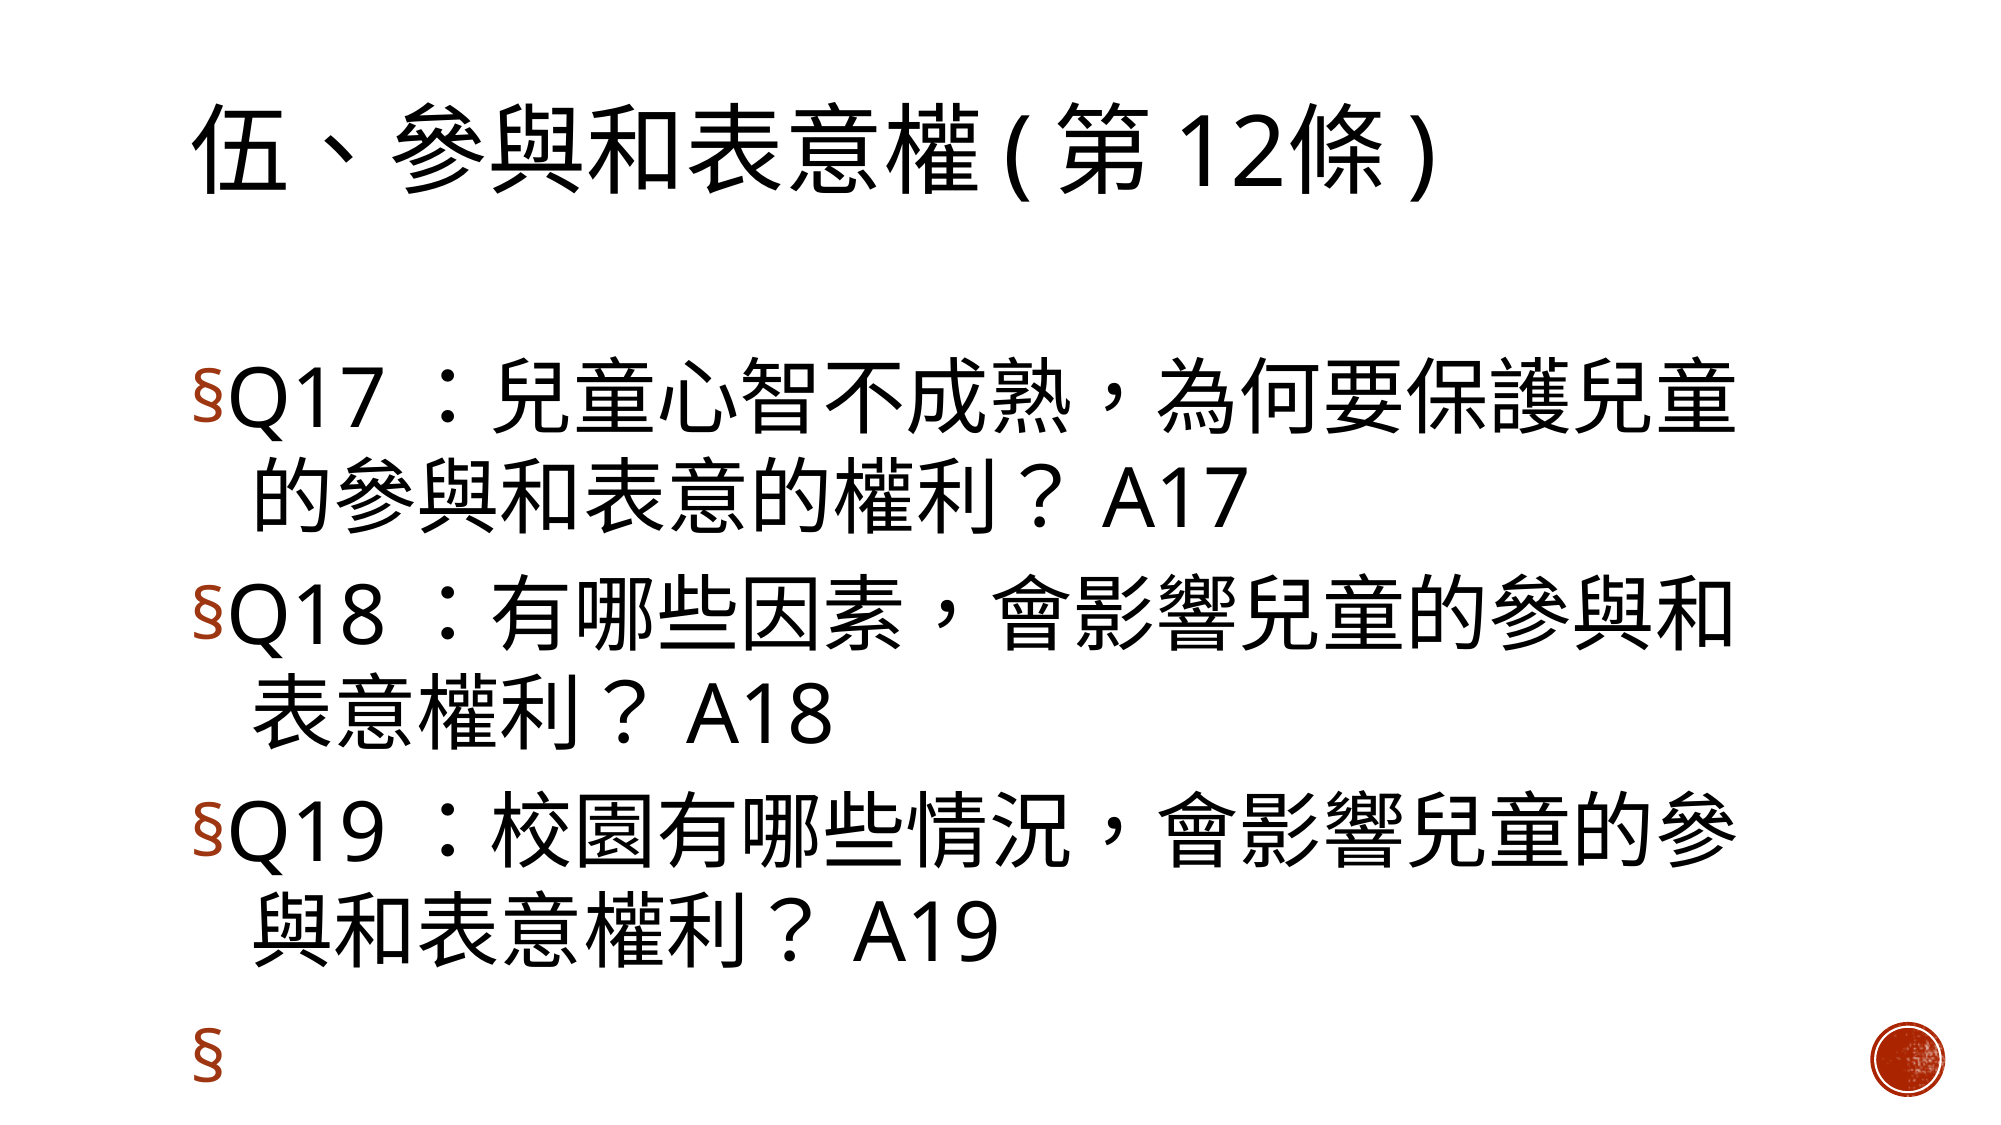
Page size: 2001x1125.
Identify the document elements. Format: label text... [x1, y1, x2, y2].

title 伍、參與和表意權(第12條) [175, 79, 1826, 344]
list Q17：兒童心智不成熟，為何要保護兒童的參與和表意的權利？A17 Q18：有哪些因素，會影響兒童的參與和表意權利？A18 Q19：校園有哪些情況，會影響兒童的參與和表意權利？A19 [175, 348, 1826, 1013]
